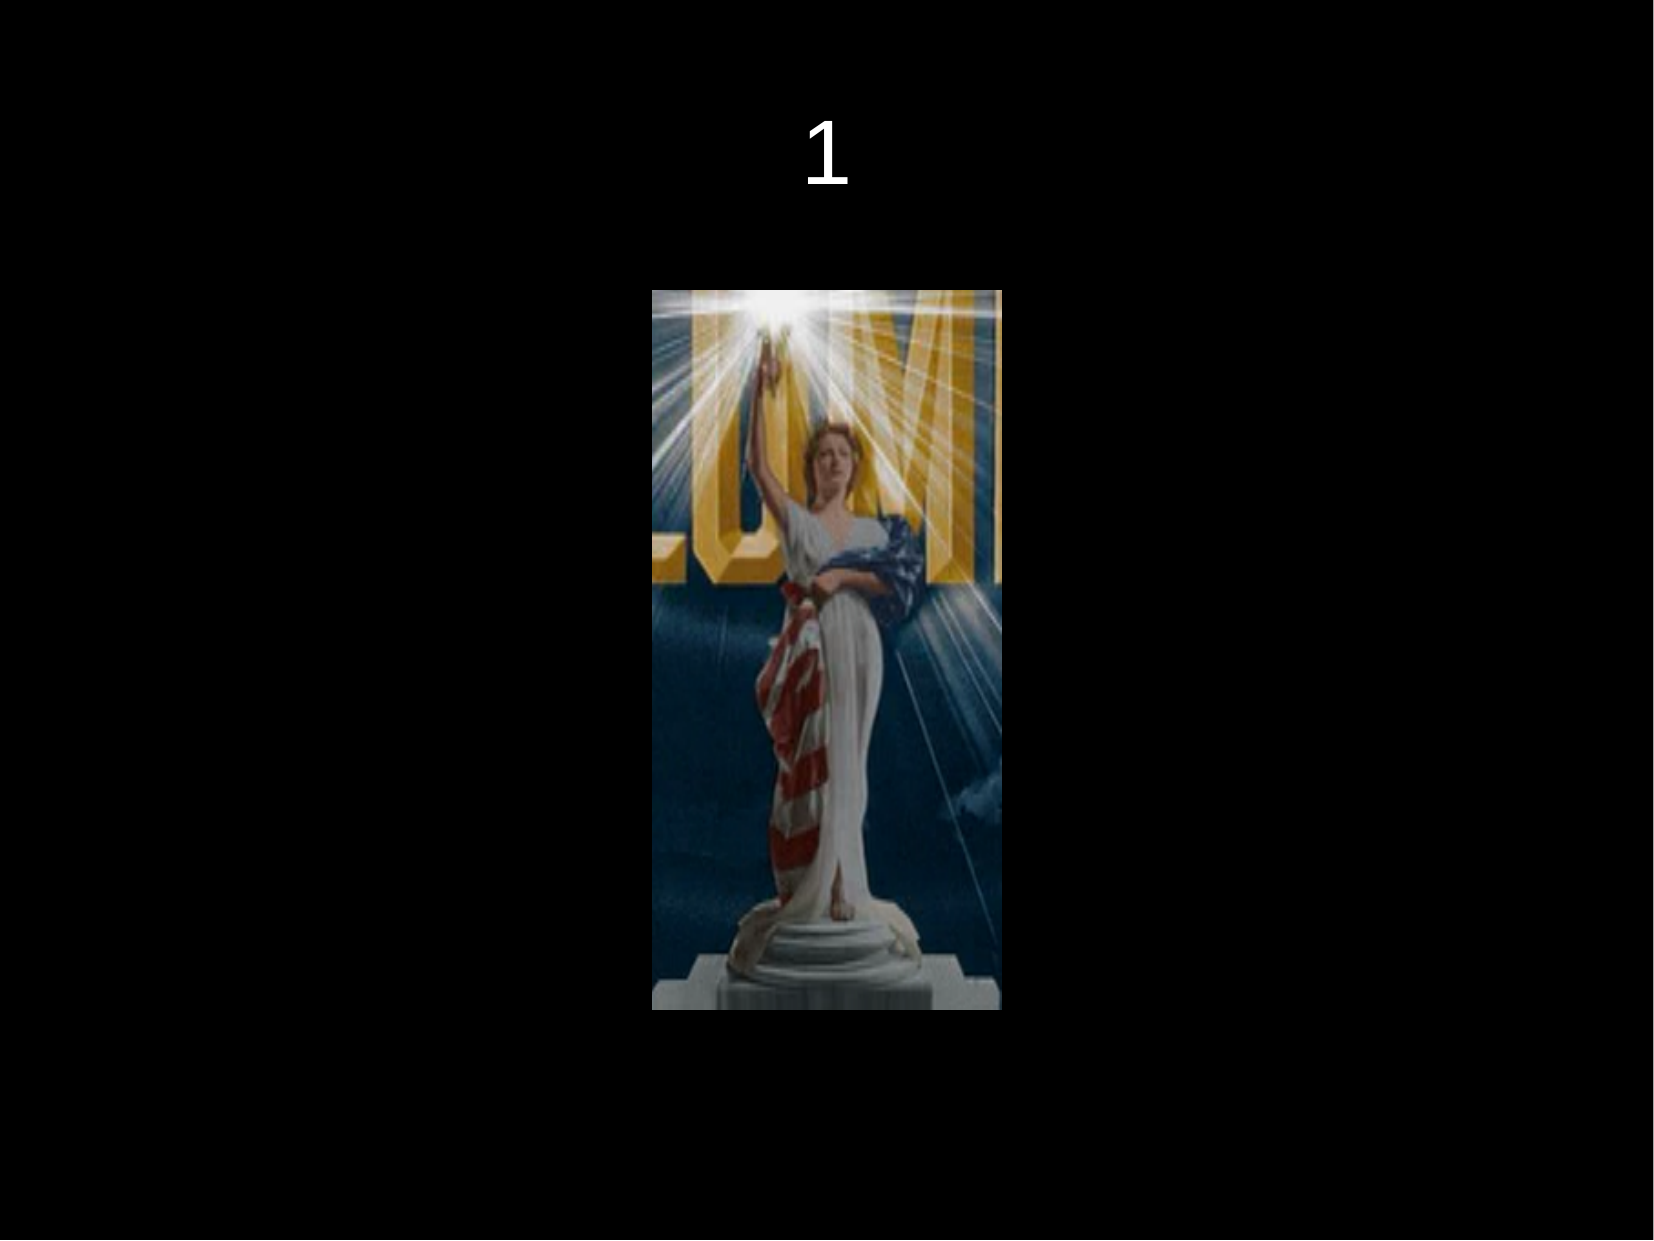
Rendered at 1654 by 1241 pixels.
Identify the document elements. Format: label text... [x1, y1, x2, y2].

title 1 [82, 49, 1571, 257]
picture [652, 290, 1002, 1010]
